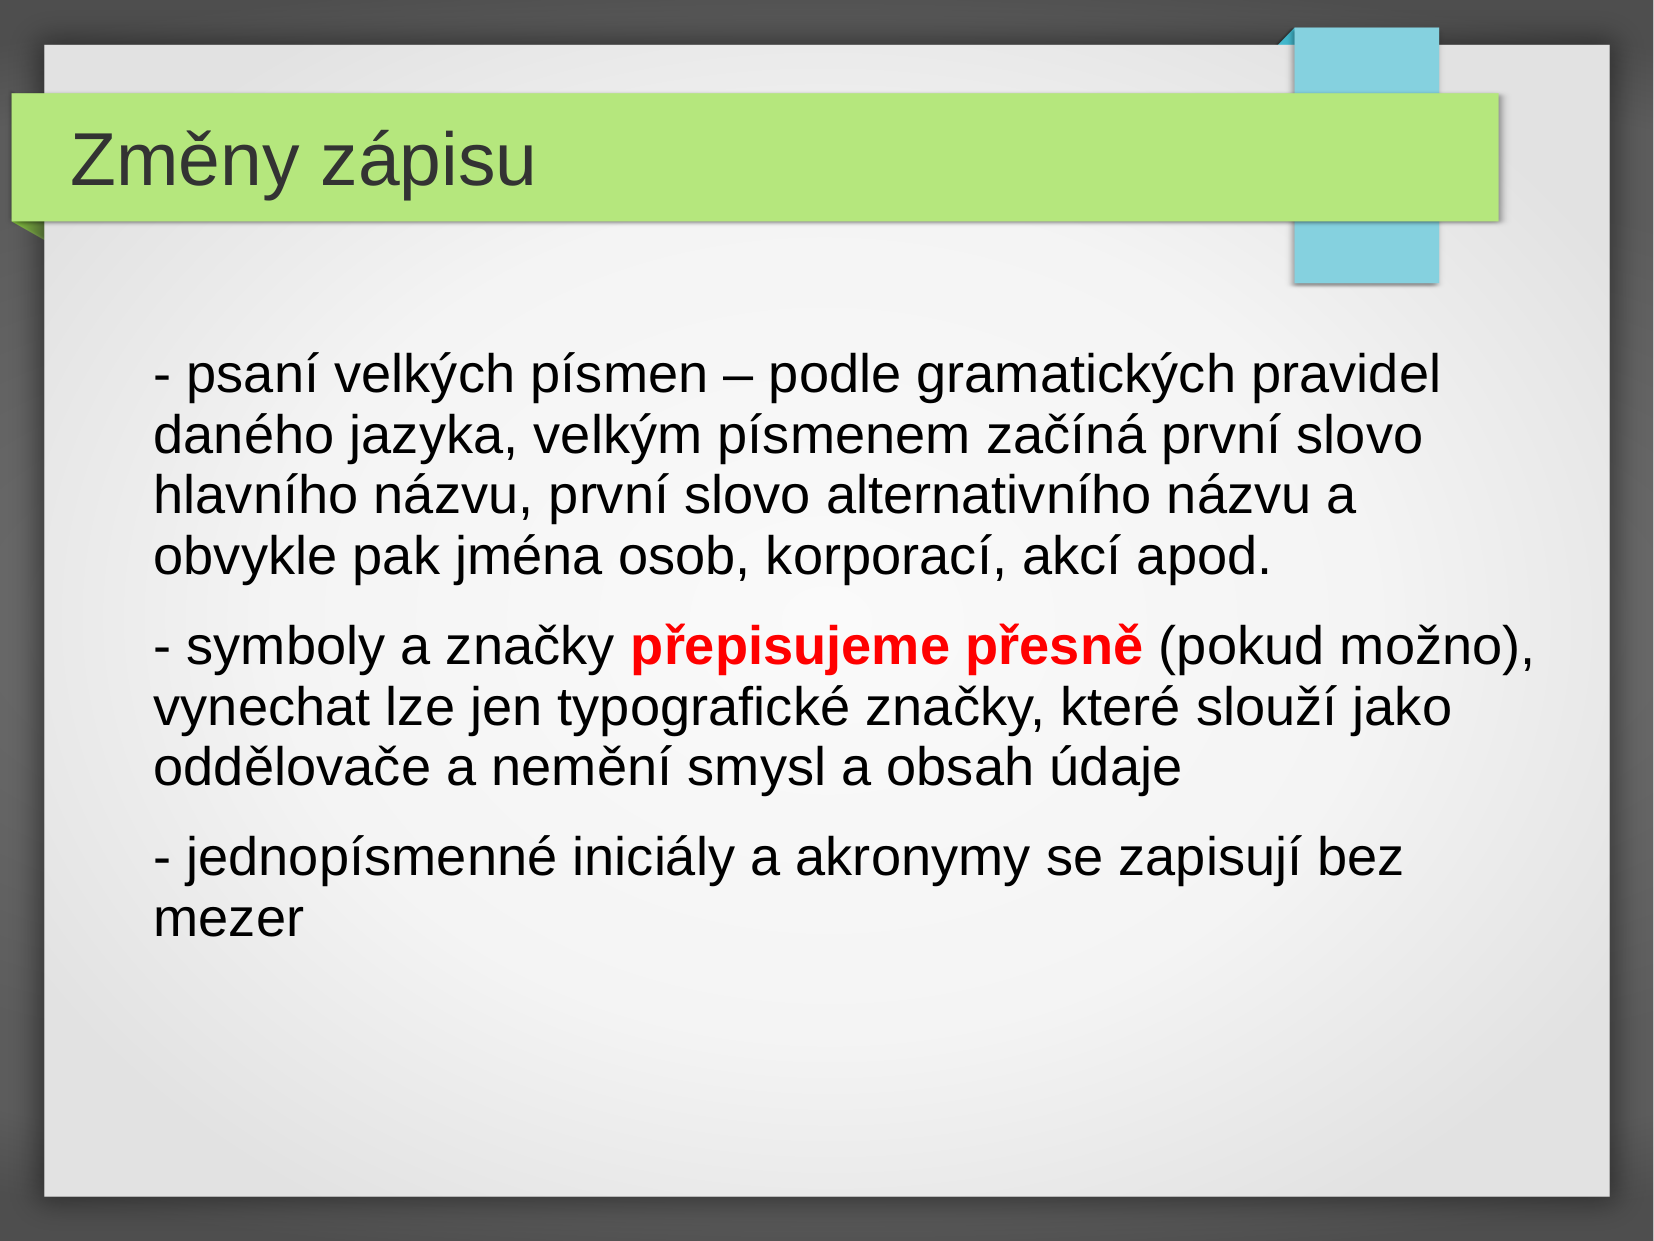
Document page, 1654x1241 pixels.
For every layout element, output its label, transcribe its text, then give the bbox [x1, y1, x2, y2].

title Změny zápisu [70, 106, 1229, 213]
picture [0, 0, 1654, 1241]
list - psaní velkých písmen – podle gramatických pravidel daného jazyka, velkým písmenem začíná první slovo hlavního názvu, první slovo alternativního názvu a obvykle pak jména osob, korporací, akcí apod. - symboly a značky přepisujeme přesně (pokud možno), vynechat lze jen typografické značky, které slouží jako oddělovače a nemění smysl a obsah údaje - jednopísmenné iniciály a akronymy se zapisují bez mezer [82, 343, 1538, 1063]
